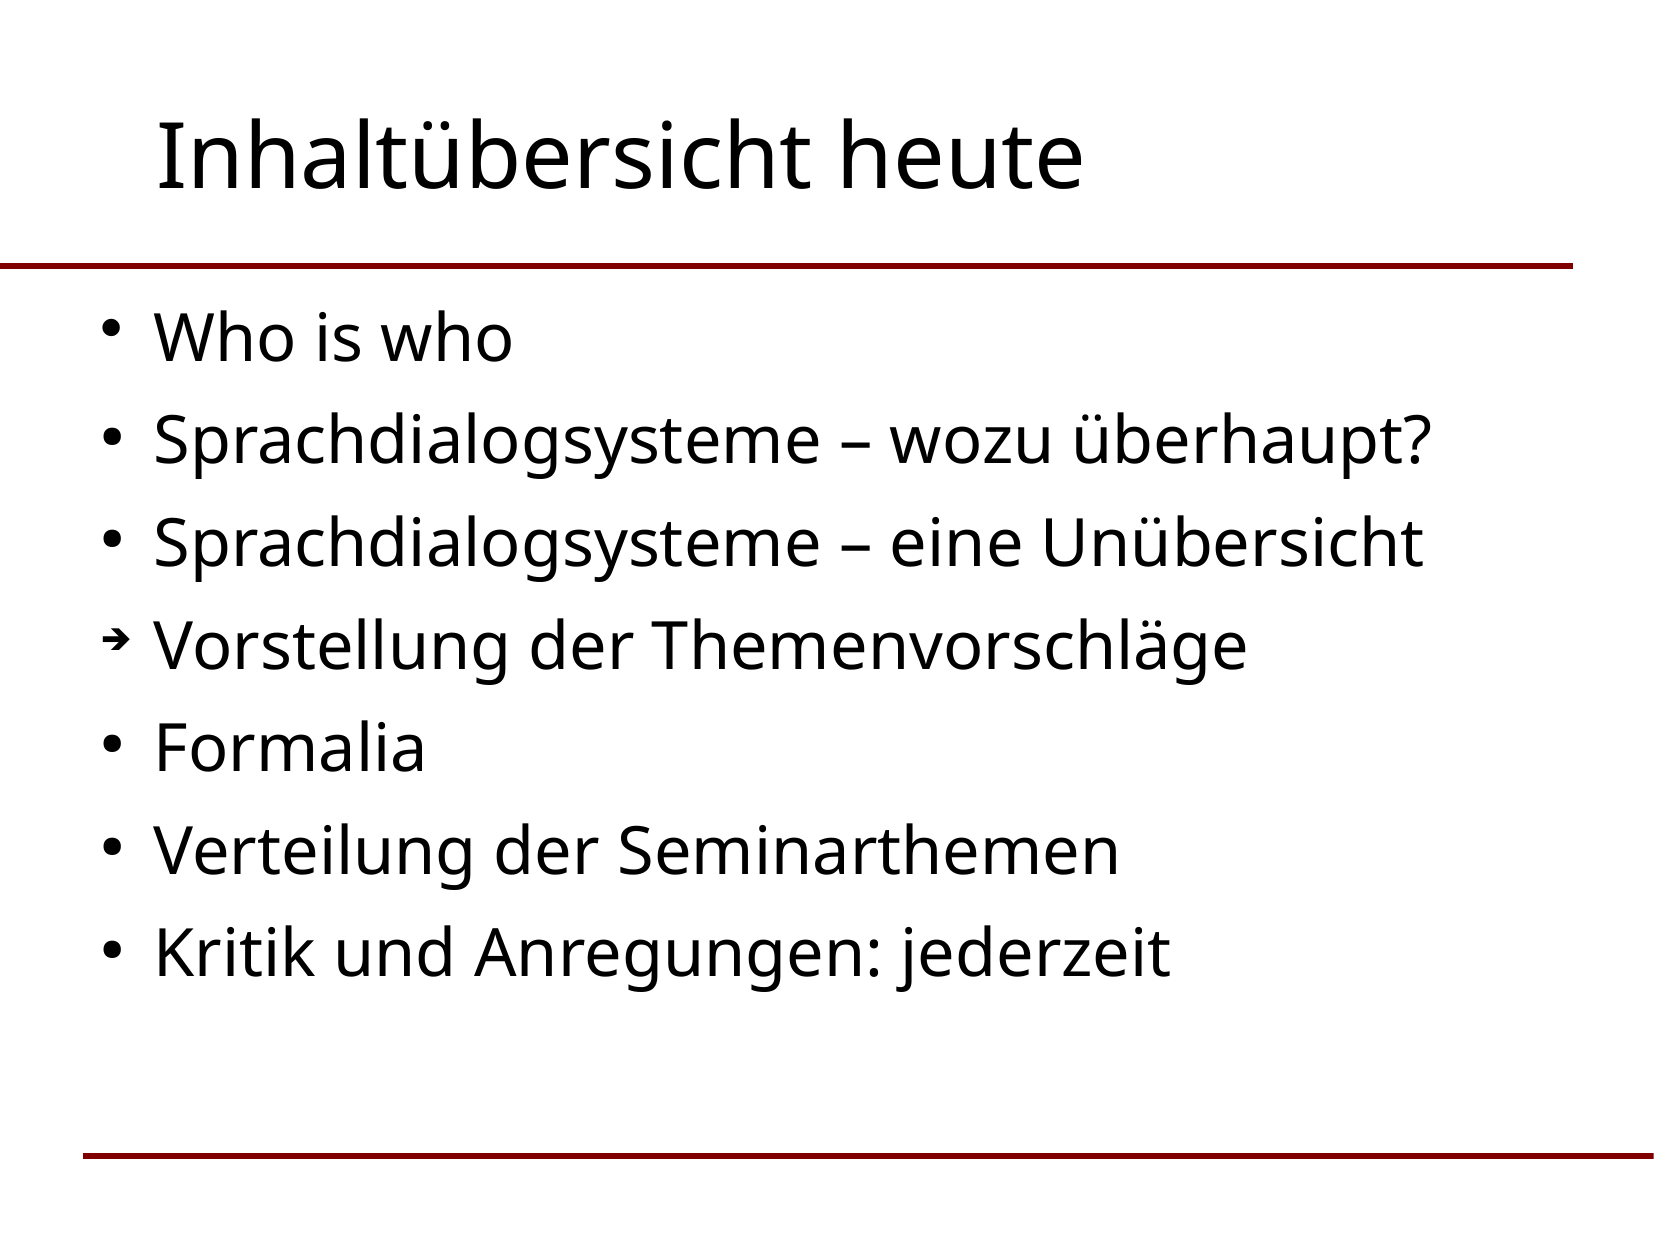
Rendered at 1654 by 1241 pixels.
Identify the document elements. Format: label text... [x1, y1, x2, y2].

title Inhaltübersicht heute [82, 49, 1571, 257]
list Who is who Sprachdialogsysteme – wozu überhaupt? Sprachdialogsysteme – eine Unübersicht Vorstellung der Themenvorschläge Formalia Verteilung der Seminarthemen Kritik und Anregungen: jederzeit [82, 290, 1571, 1094]
